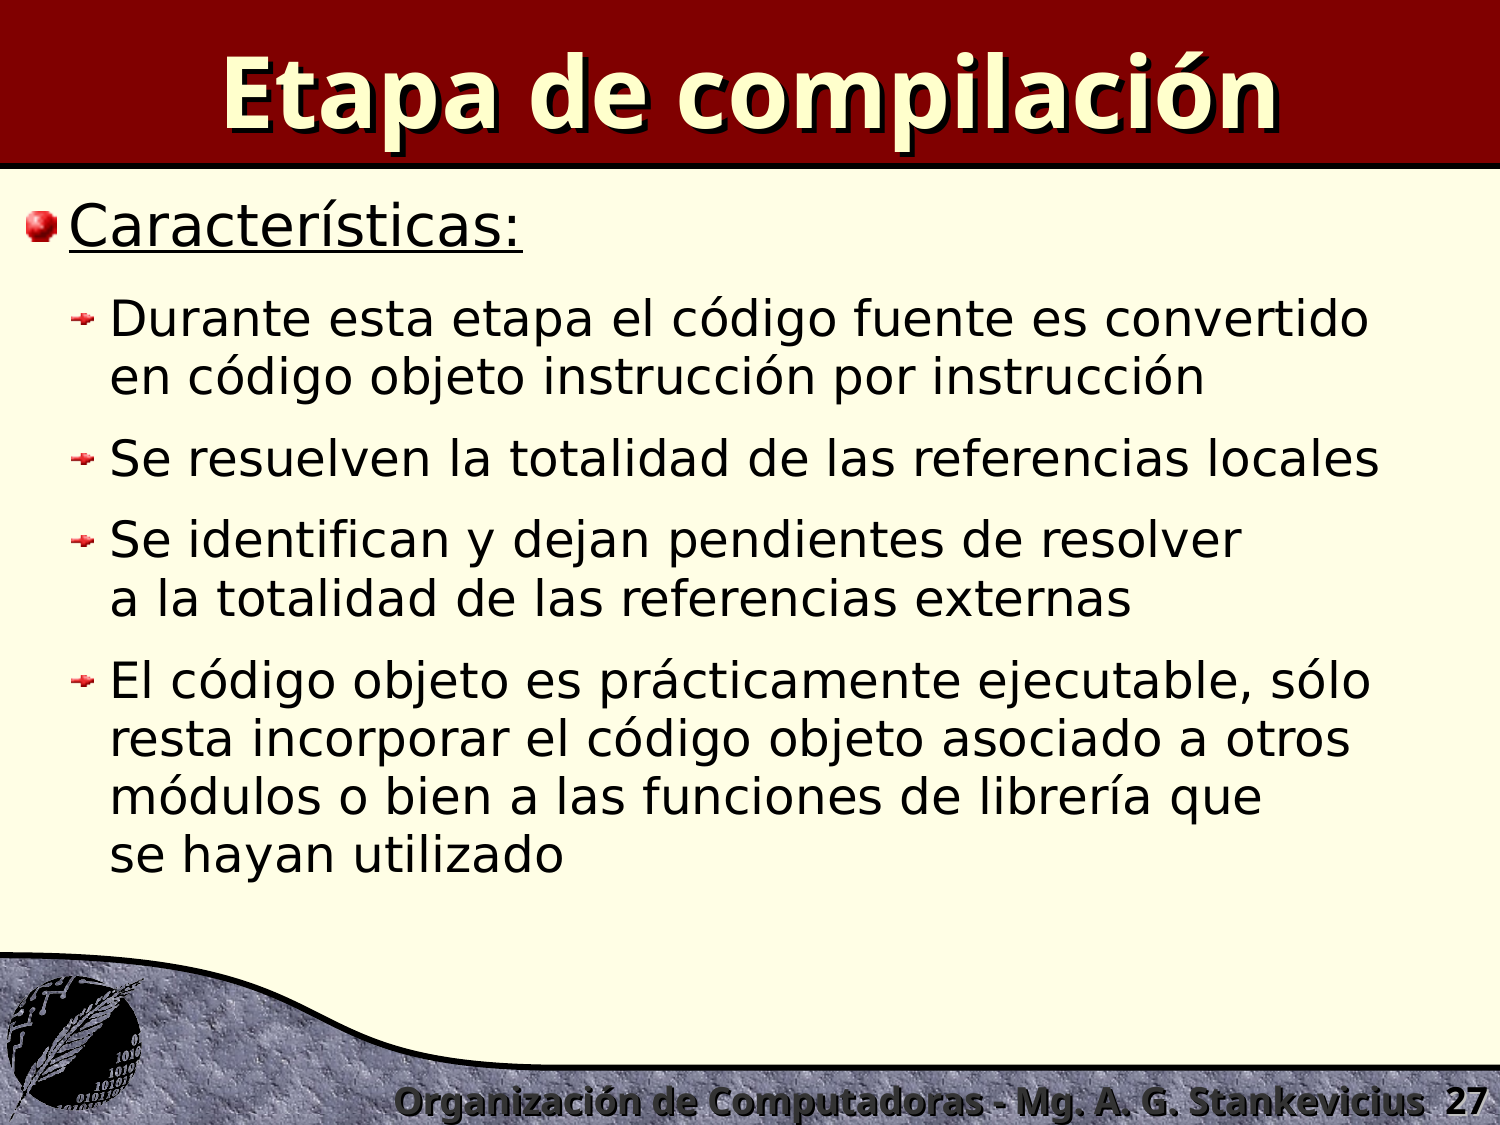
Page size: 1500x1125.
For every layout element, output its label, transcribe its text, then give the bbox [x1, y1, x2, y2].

picture [1058, 1100, 1065, 1110]
list Características: Durante esta etapa el código fuente es convertido en código objeto instrucción por instrucción Se resuelven la totalidad de las referencias locales Se identifican y dejan pendientes de resolver a la totalidad de las referencias externas El código objeto es prácticamente ejecutable, sólo resta incorporar el código objeto asociado a otros módulos o bien a las funciones de librería que se hayan utilizado [11, 192, 1486, 935]
picture [0, 959, 1500, 1125]
title Etapa de compilación [15, 5, 1485, 160]
picture [802, 1100, 806, 1110]
picture [448, 1100, 455, 1110]
